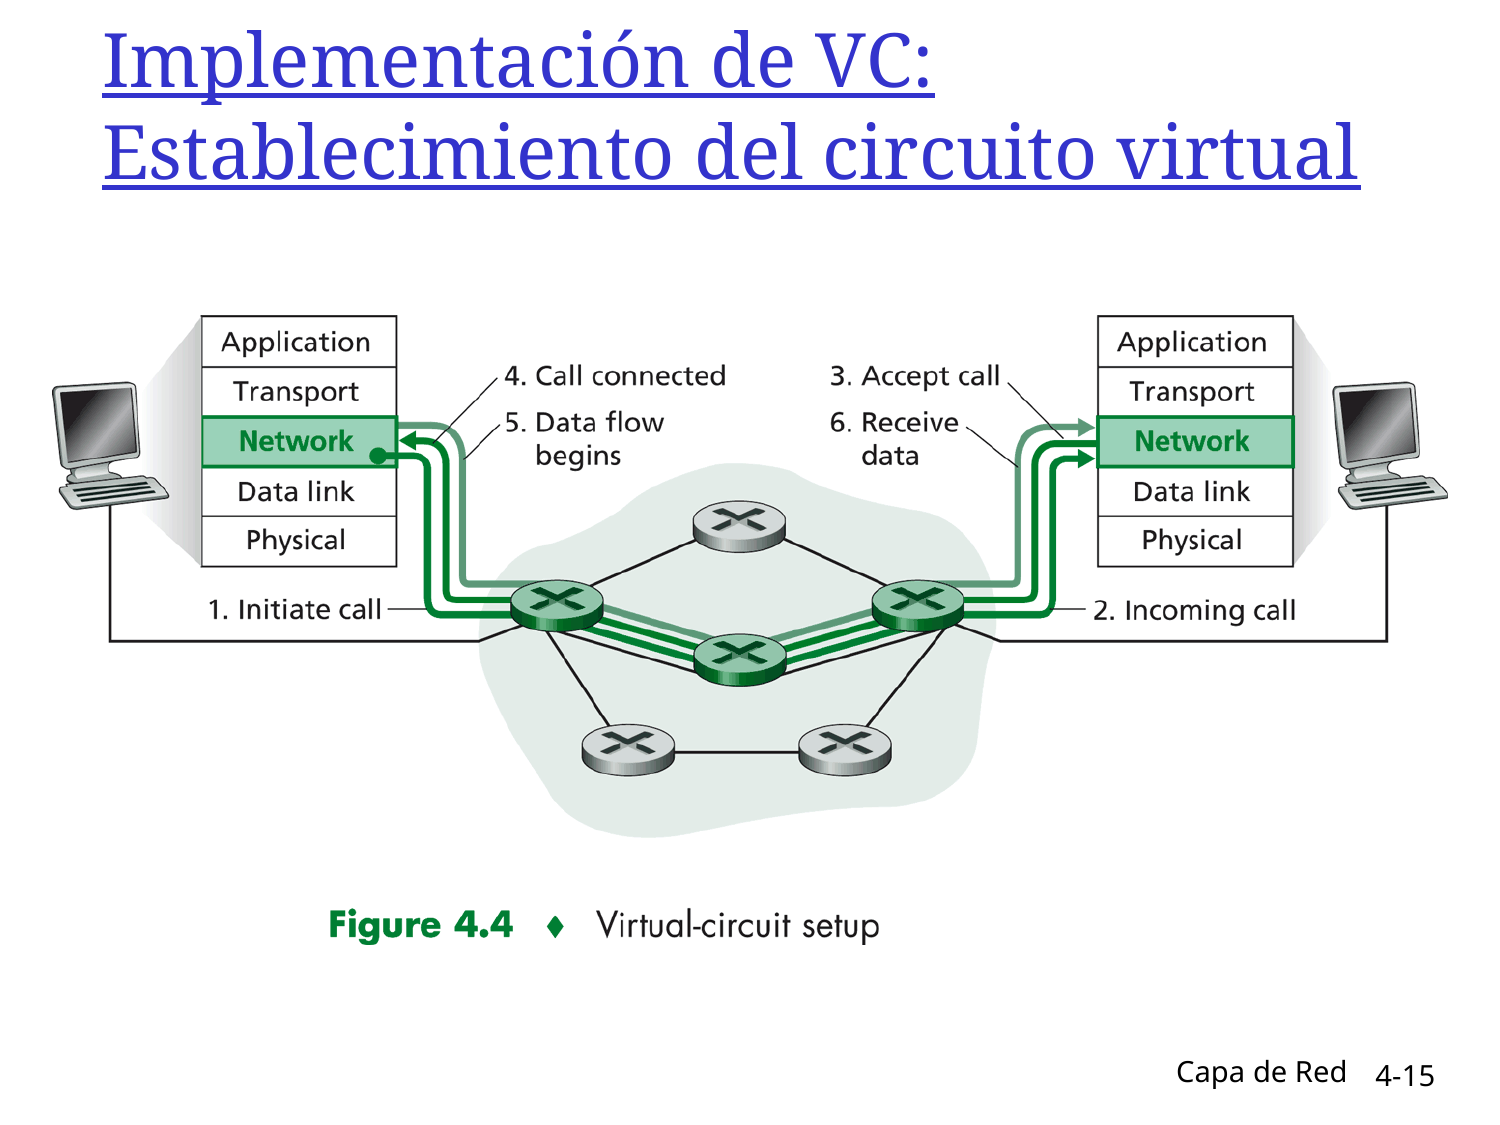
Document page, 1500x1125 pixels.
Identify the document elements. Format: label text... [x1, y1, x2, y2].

title Implementación de VC: Establecimiento del circuito virtual [87, 12, 1426, 199]
picture [52, 315, 1448, 945]
